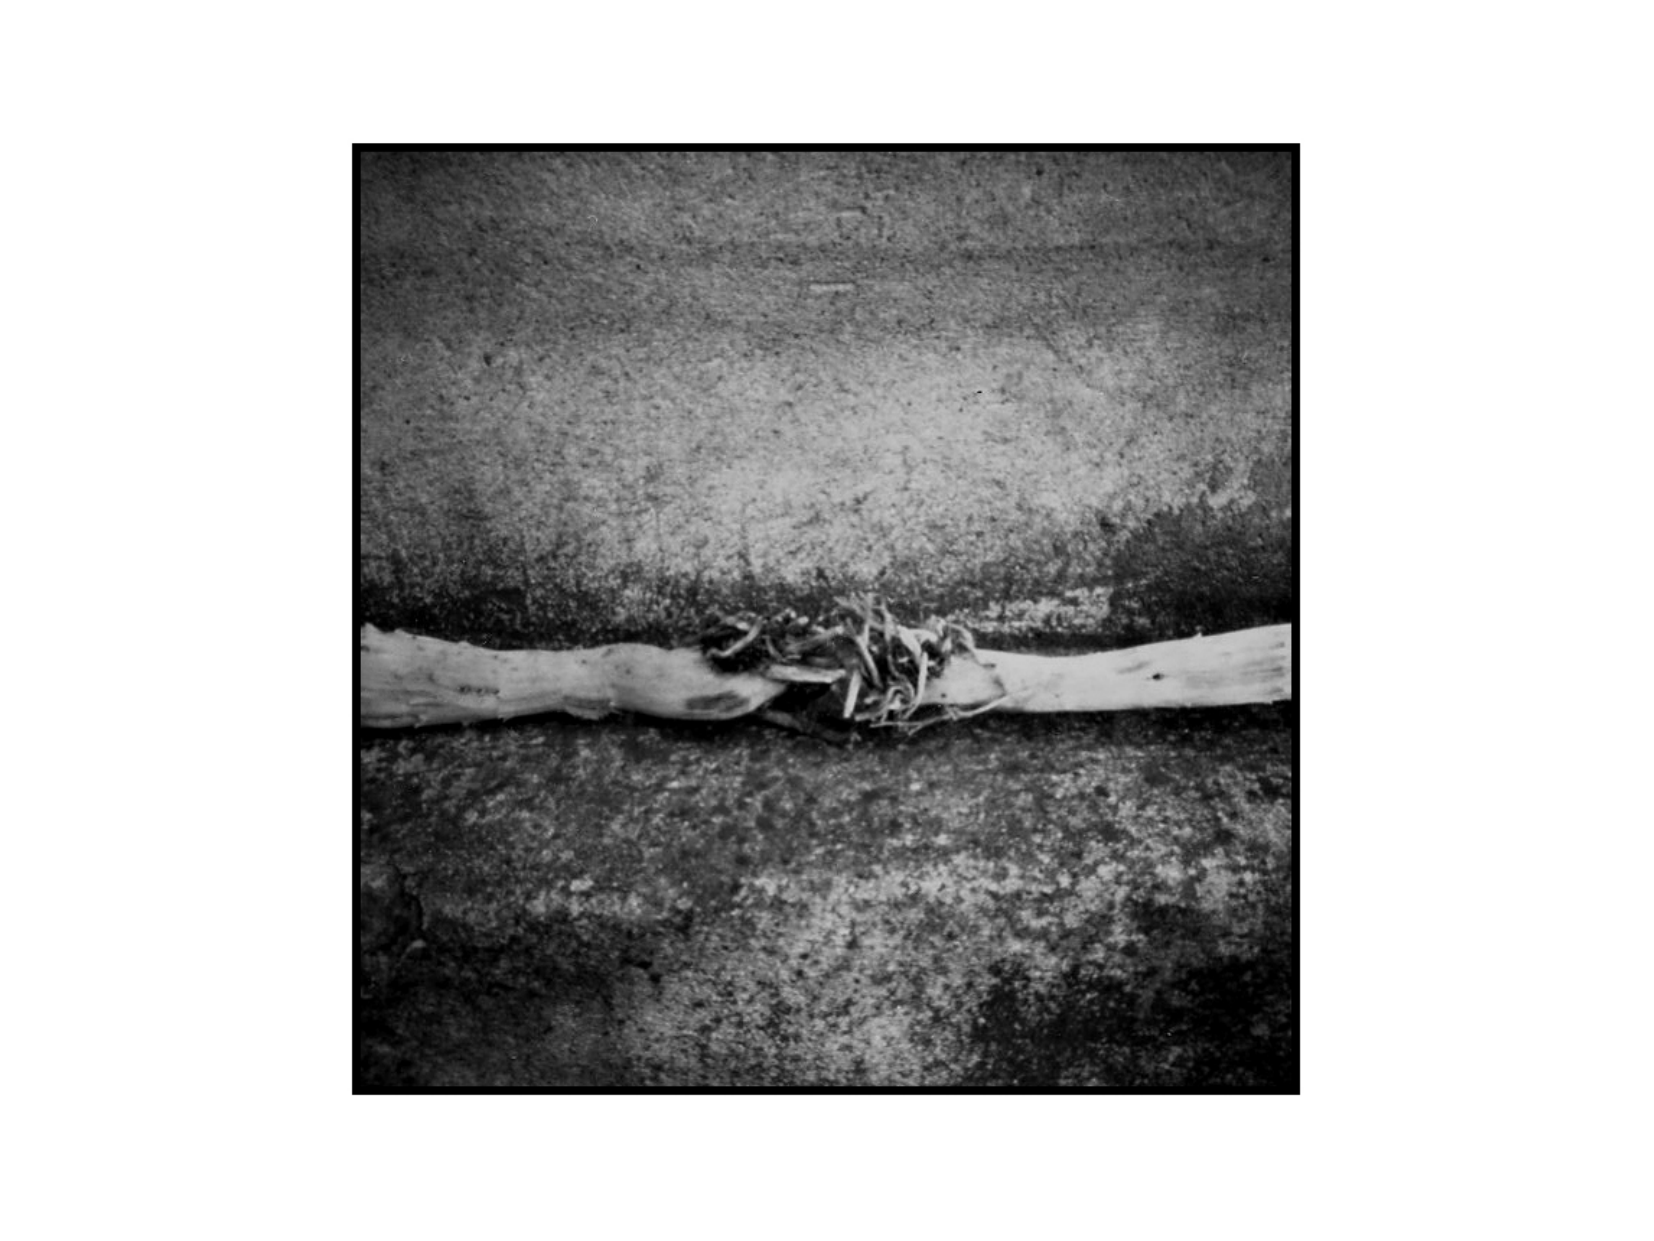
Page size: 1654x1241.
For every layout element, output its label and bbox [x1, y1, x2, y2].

picture [208, 0, 1446, 1241]
